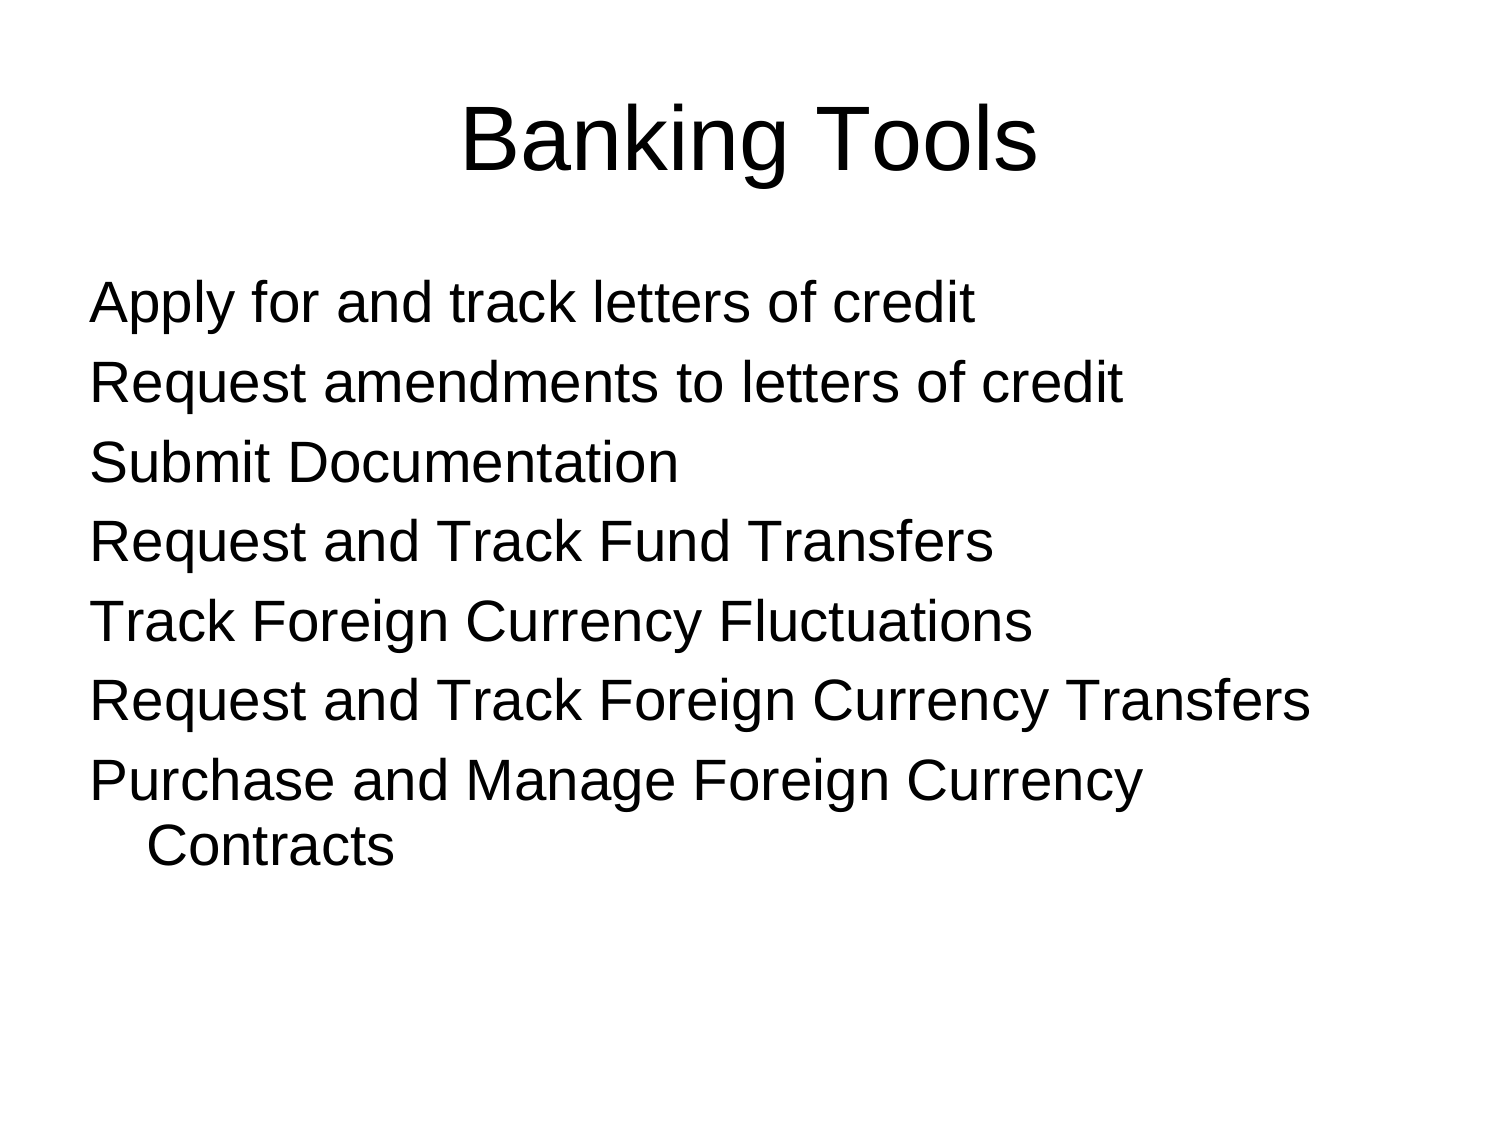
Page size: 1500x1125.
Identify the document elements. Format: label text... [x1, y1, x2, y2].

list Apply for and track letters of credit Request amendments to letters of credit Submit Documentation Request and Track Fund Transfers Track Foreign Currency Fluctuations Request and Track Foreign Currency Transfers Purchase and Manage Foreign Currency Contracts [75, 262, 1426, 1006]
title Banking Tools [75, 45, 1426, 233]
